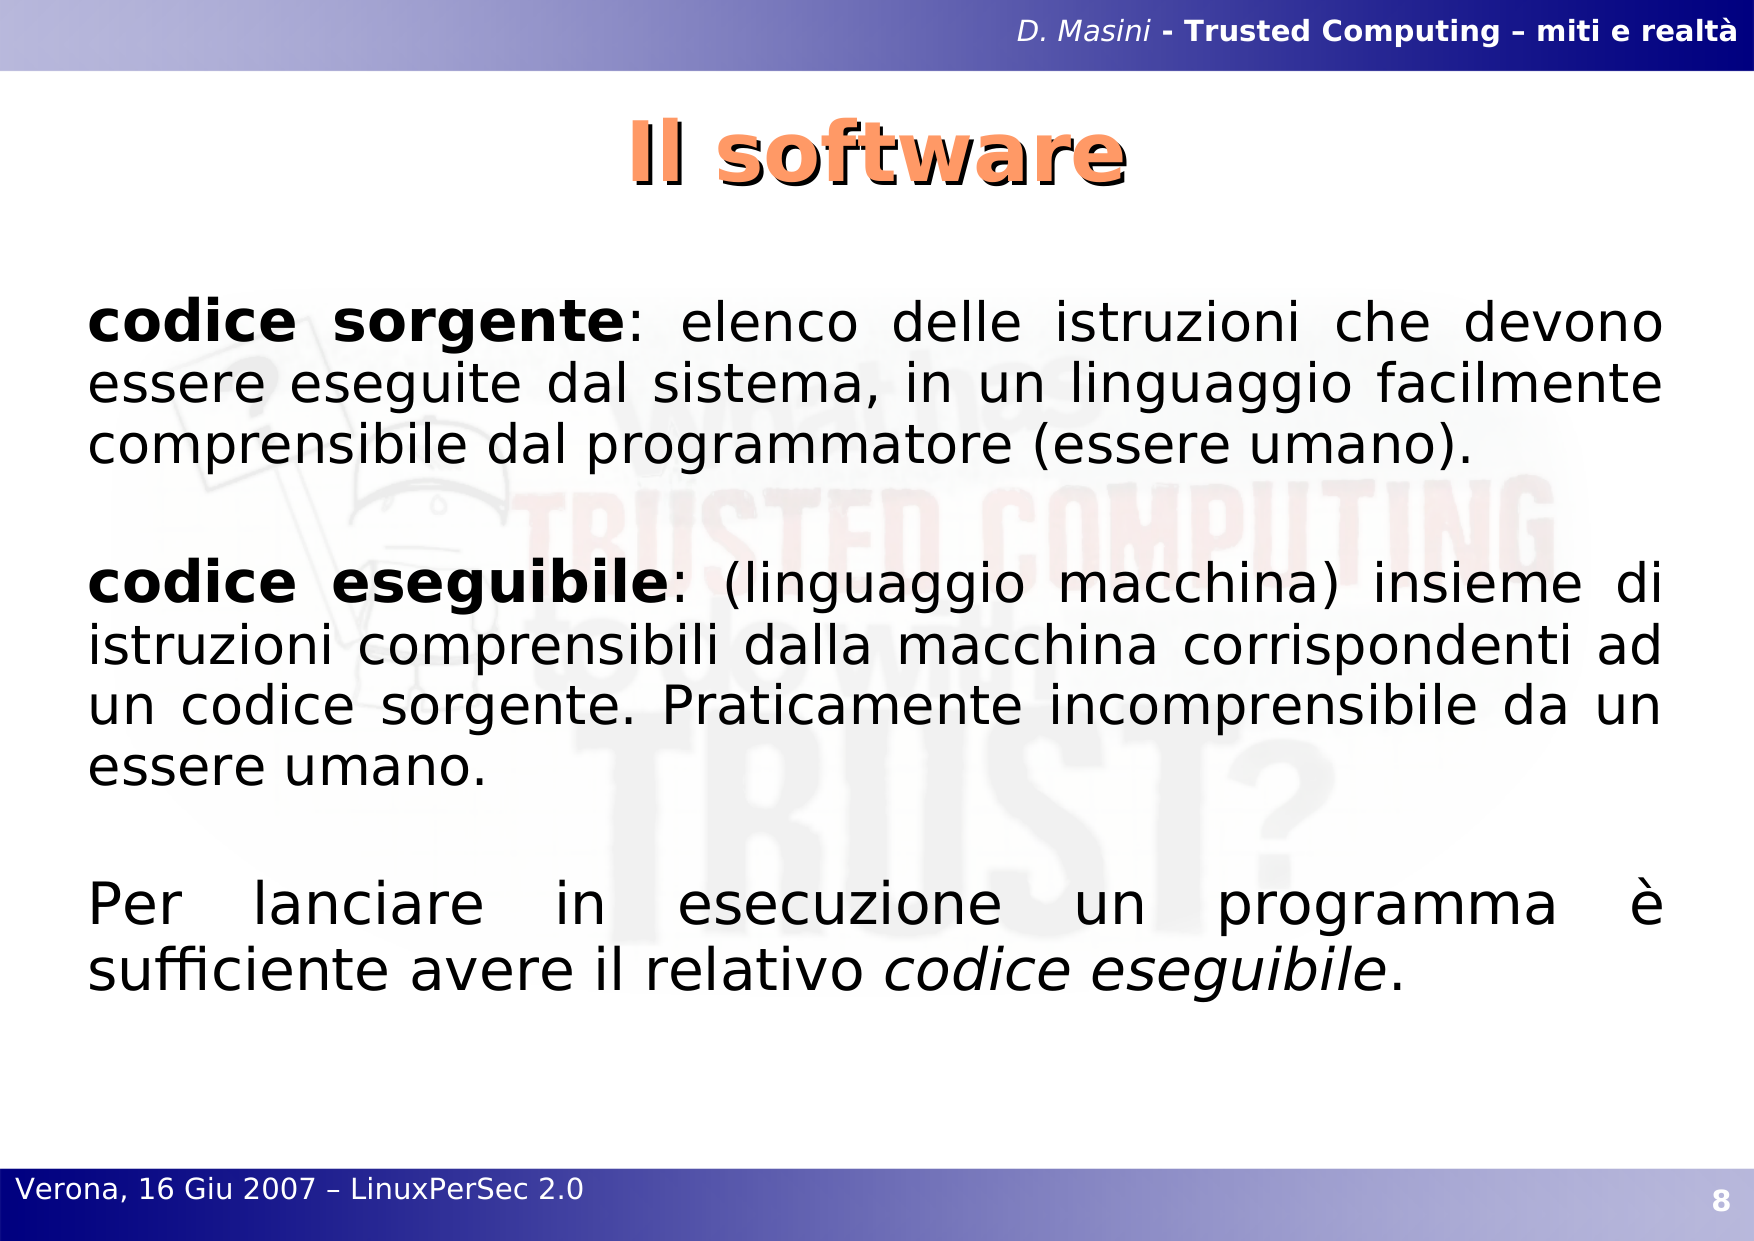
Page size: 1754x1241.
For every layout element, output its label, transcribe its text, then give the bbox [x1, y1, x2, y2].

list codice sorgente: elenco delle istruzioni che devono essere eseguite dal sistema, in un linguaggio facilmente comprensibile dal programmatore (essere umano). codice eseguibile: (linguaggio macchina) insieme di istruzioni comprensibili dalla macchina corrispondenti ad un codice sorgente. Praticamente incomprensibile da un essere umano. Per lanciare in esecuzione un programma è sufficiente avere il relativo codice eseguibile. [87, 289, 1667, 1108]
title Il software [87, 49, 1667, 257]
picture [0, 0, 1754, 1241]
